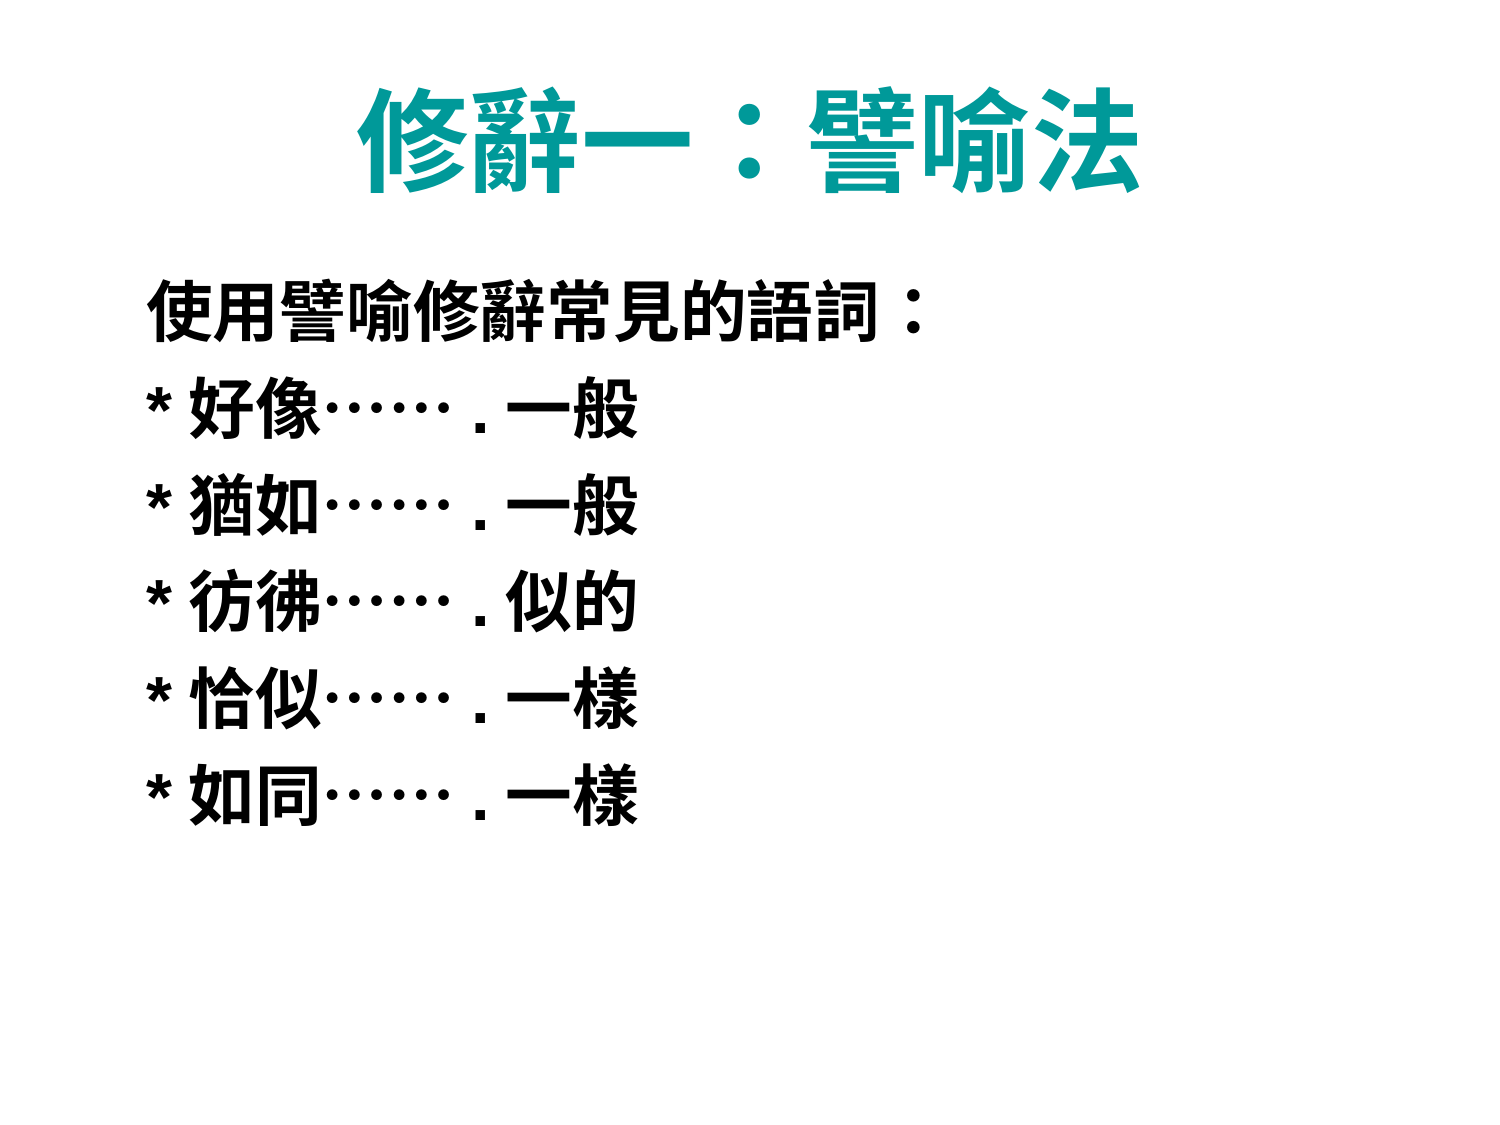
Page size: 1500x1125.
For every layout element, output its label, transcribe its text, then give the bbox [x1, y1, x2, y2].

list 使用譬喻修辭常見的語詞： *好像…….一般 *猶如…….一般 *彷彿…….似的 *恰似…….一樣 *如同…….一樣 [75, 262, 1426, 882]
title 修辭一：譬喻法 [75, 45, 1426, 233]
